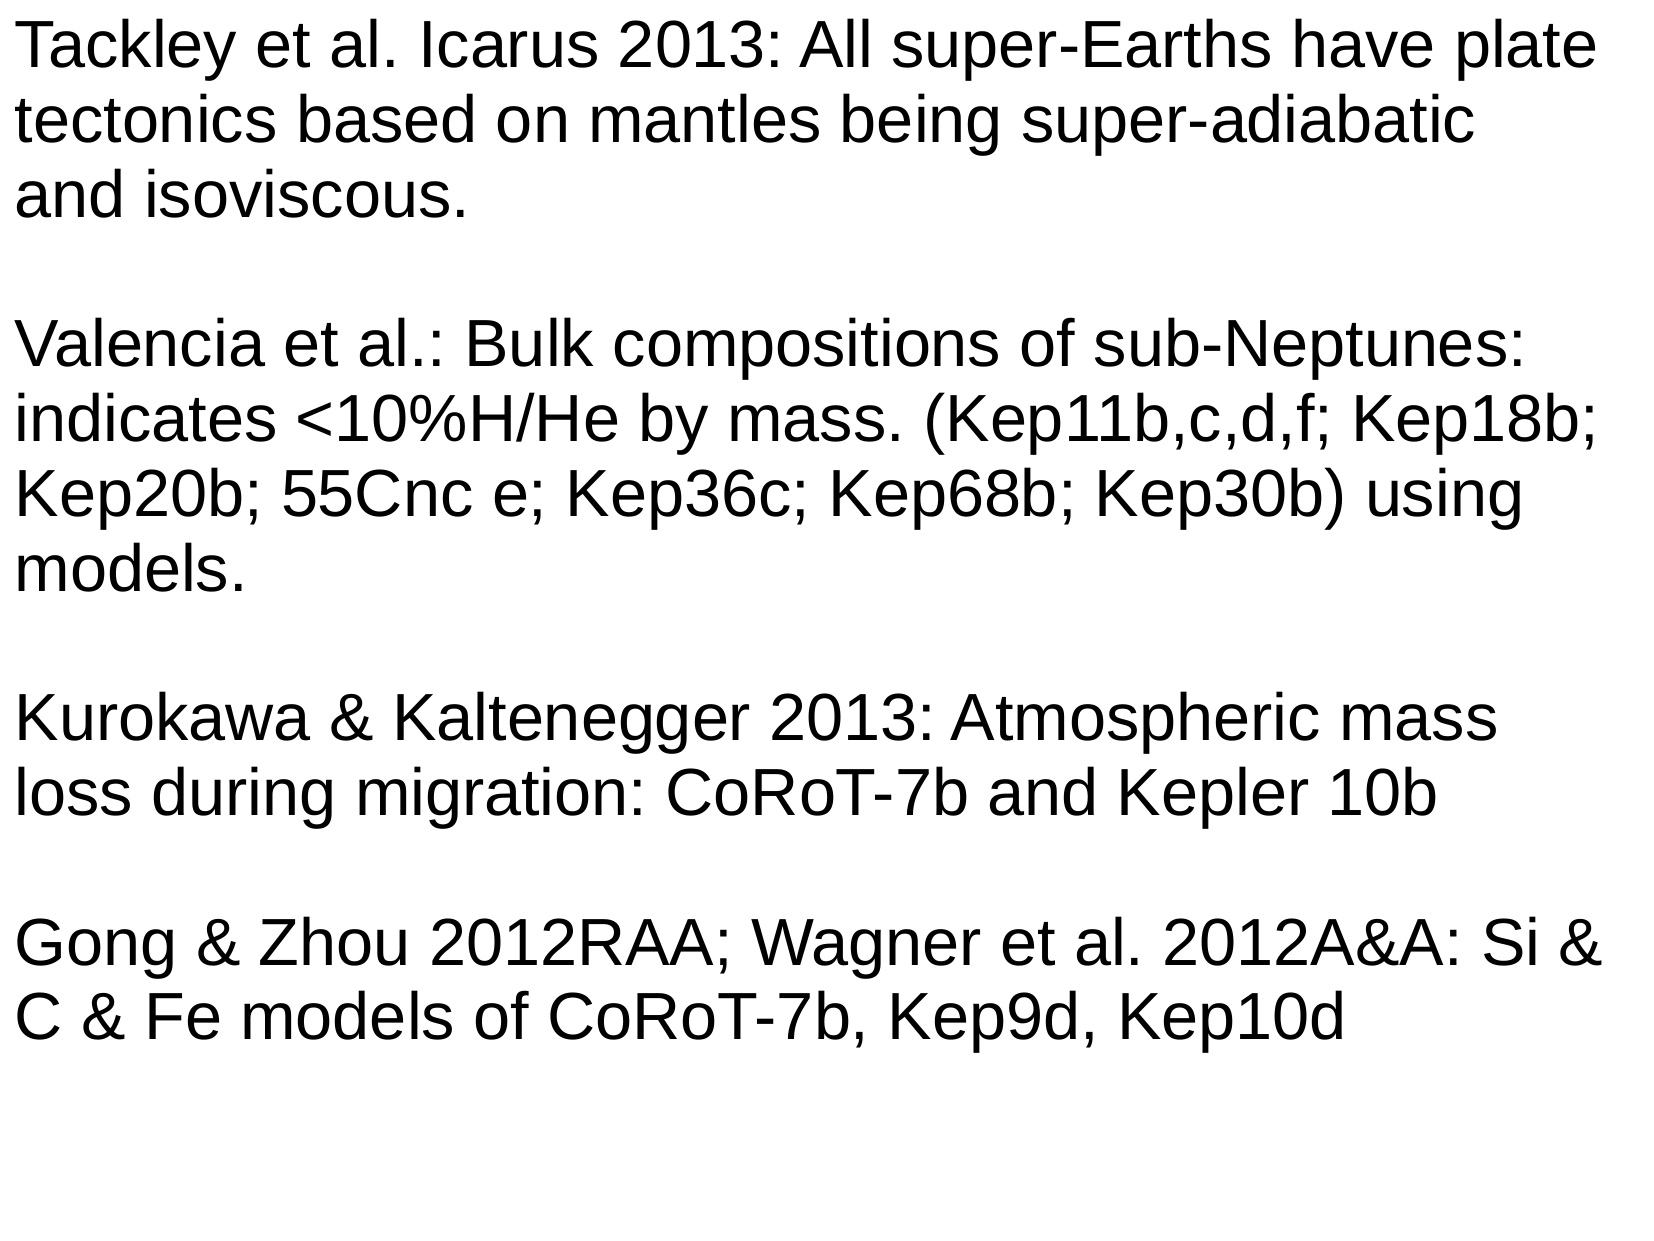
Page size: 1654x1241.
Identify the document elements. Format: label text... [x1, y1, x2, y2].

text_box Tackley et al. Icarus 2013: All super-Earths have plate tectonics based on mantles being super-adiabatic and isoviscous. Valencia et al.: Bulk compositions of sub-Neptunes: indicates <10%H/He by mass. (Kep11b,c,d,f; Kep18b; Kep20b; 55Cnc e; Kep36c; Kep68b; Kep30b) using models. Kurokawa & Kaltenegger 2013: Atmospheric mass loss during migration: CoRoT-7b and Kepler 10b Gong & Zhou 2012RAA; Wagner et al. 2012A&A: Si & C & Fe models of CoRoT-7b, Kep9d, Kep10d [0, 0, 1621, 1182]
